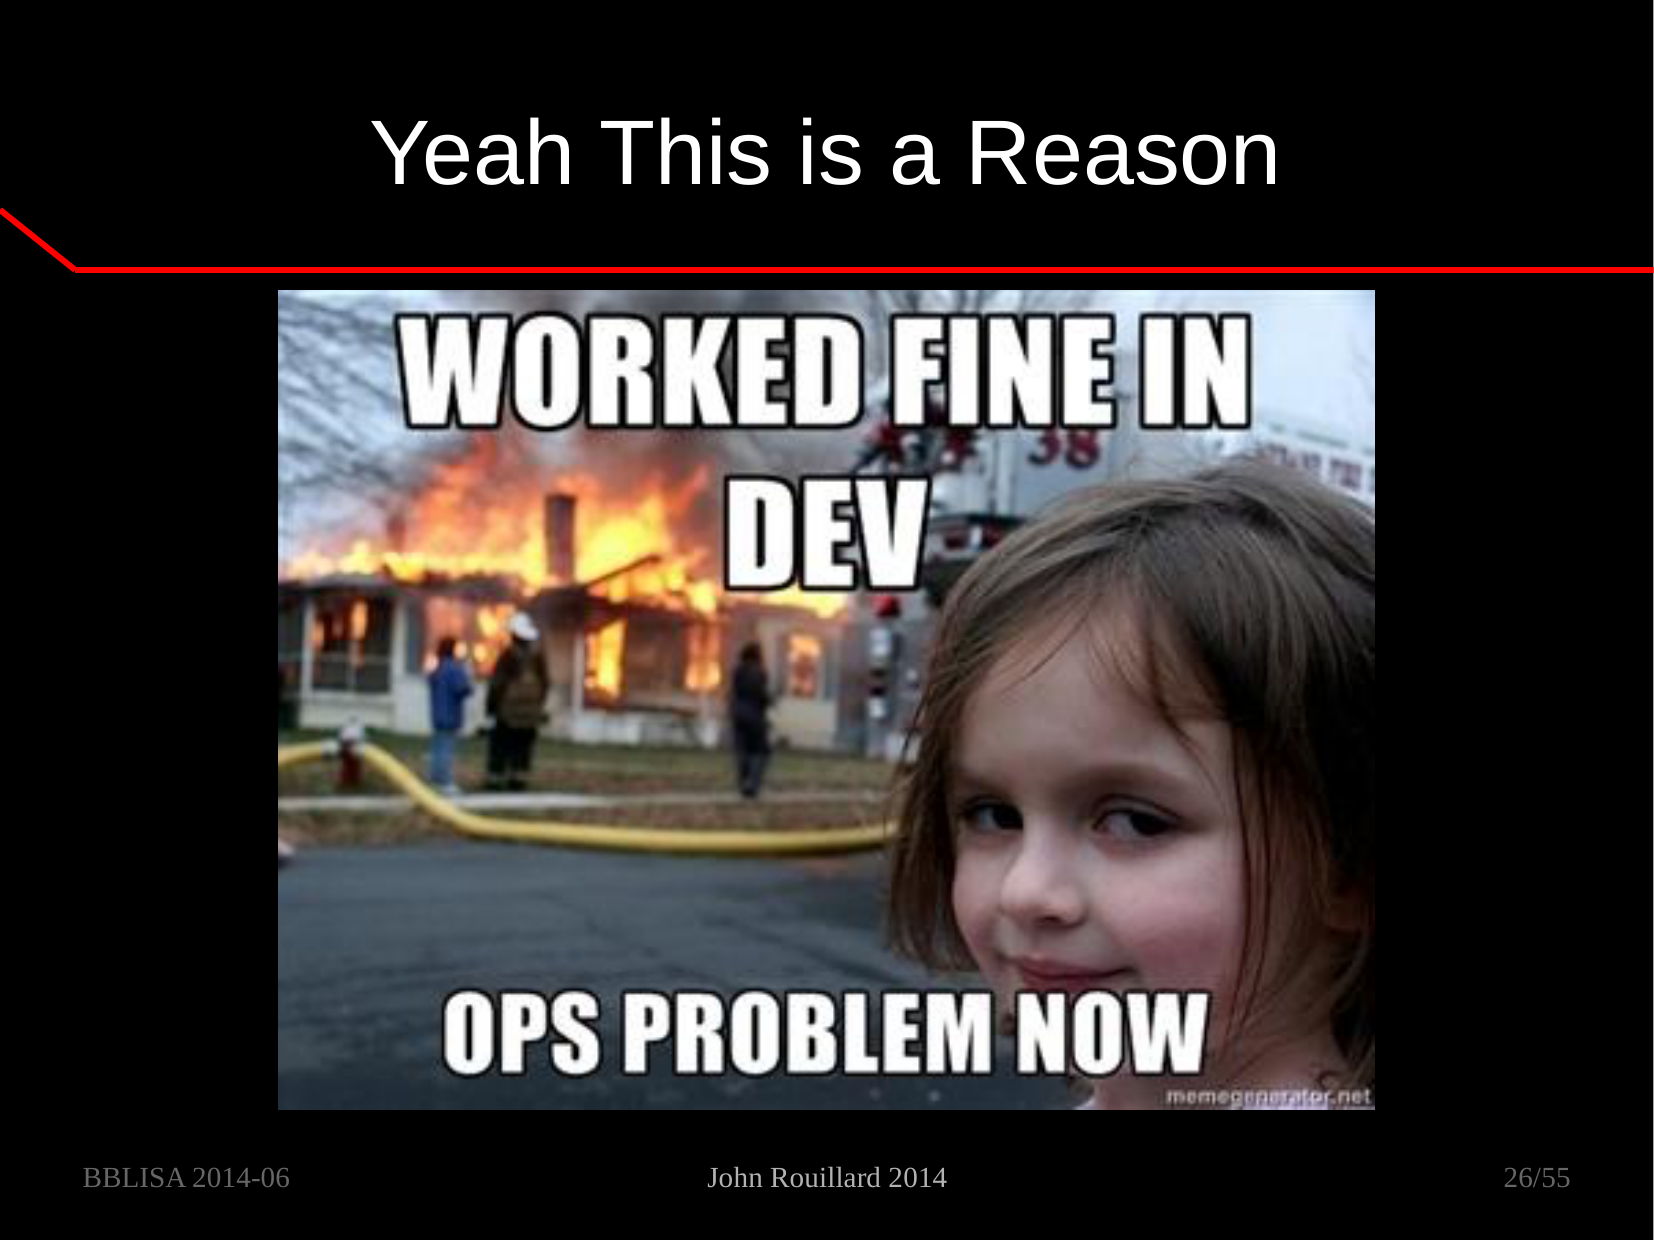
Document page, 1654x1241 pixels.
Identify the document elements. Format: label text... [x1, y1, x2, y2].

picture [278, 290, 1375, 1110]
title Yeah This is a Reason [82, 49, 1571, 257]
